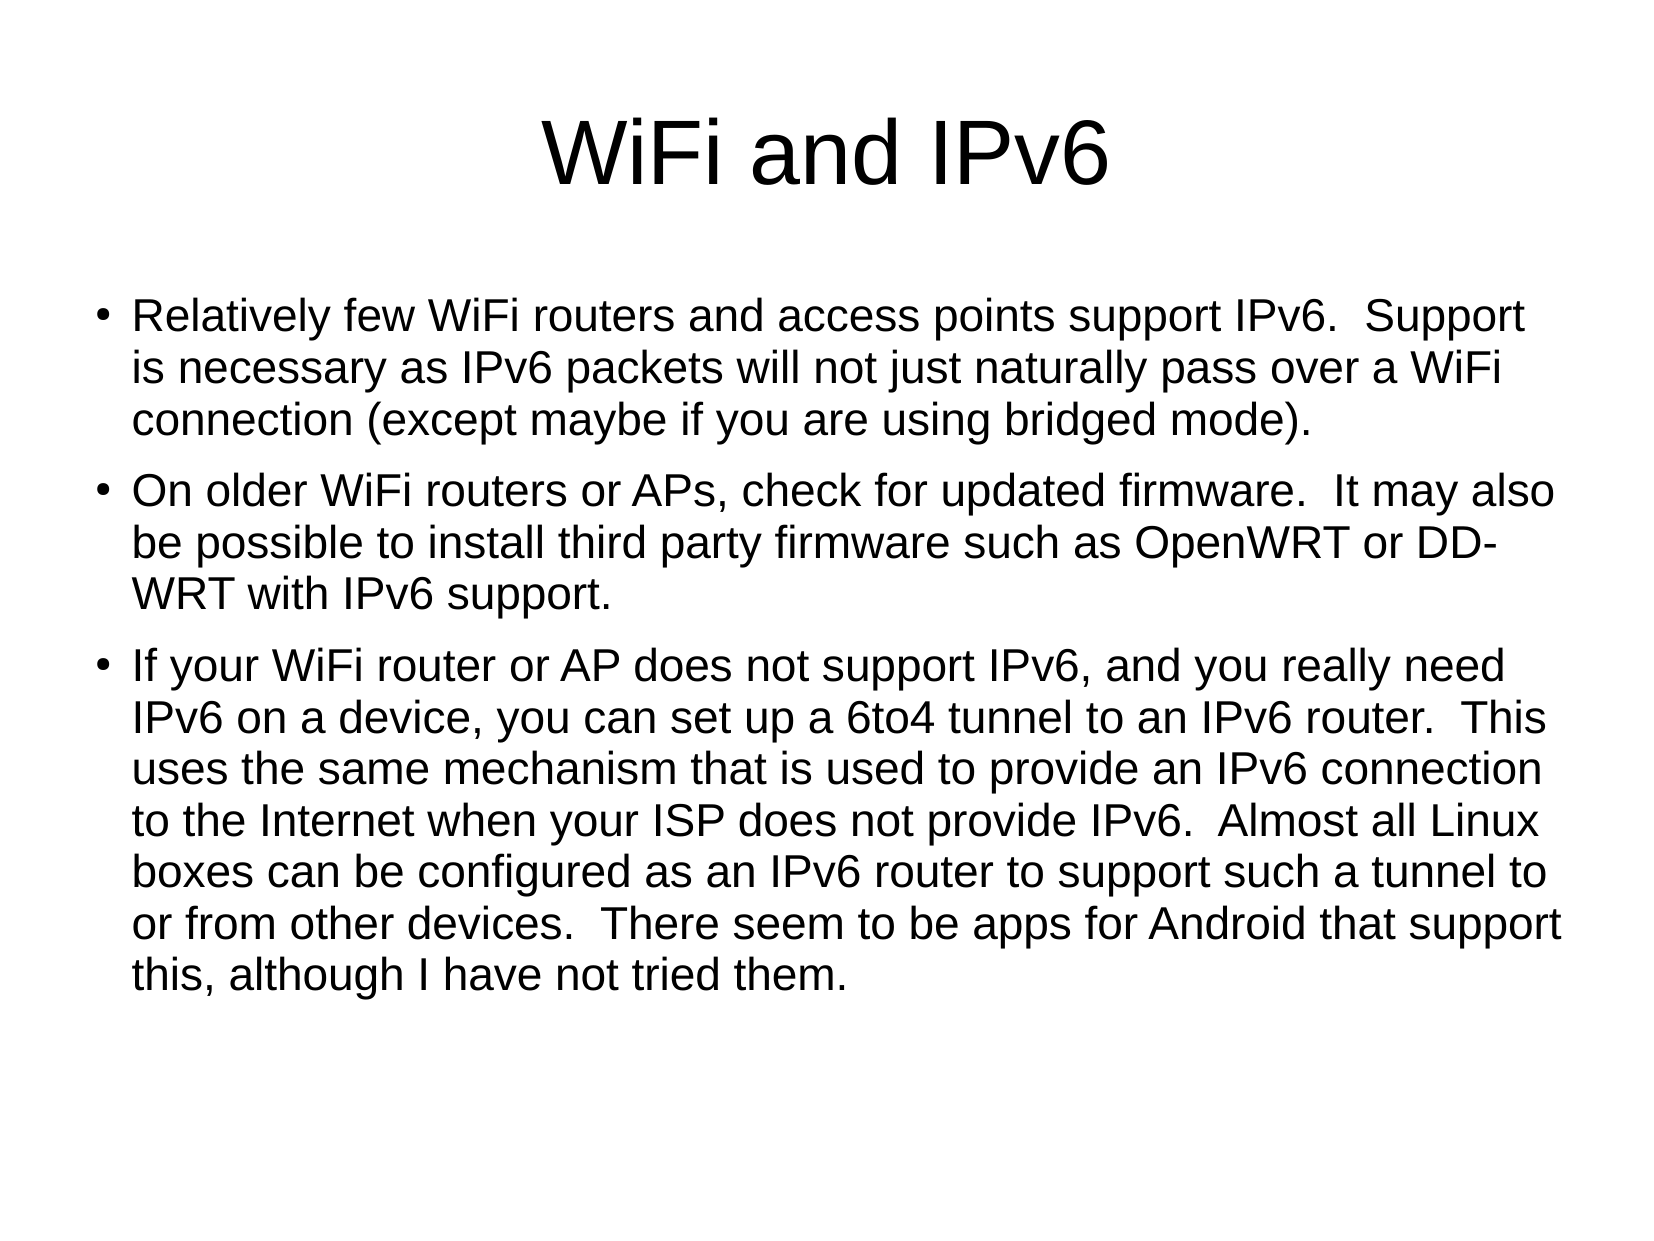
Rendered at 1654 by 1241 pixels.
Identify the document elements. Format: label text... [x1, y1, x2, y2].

title WiFi and IPv6 [82, 49, 1571, 257]
list Relatively few WiFi routers and access points support IPv6. Support is necessary as IPv6 packets will not just naturally pass over a WiFi connection (except maybe if you are using bridged mode). On older WiFi routers or APs, check for updated firmware. It may also be possible to install third party firmware such as OpenWRT or DD-WRT with IPv6 support. If your WiFi router or AP does not support IPv6, and you really need IPv6 on a device, you can set up a 6to4 tunnel to an IPv6 router. This uses the same mechanism that is used to provide an IPv6 connection to the Internet when your ISP does not provide IPv6. Almost all Linux boxes can be configured as an IPv6 router to support such a tunnel to or from other devices. There seem to be apps for Android that support this, although I have not tried them. [82, 290, 1571, 1010]
